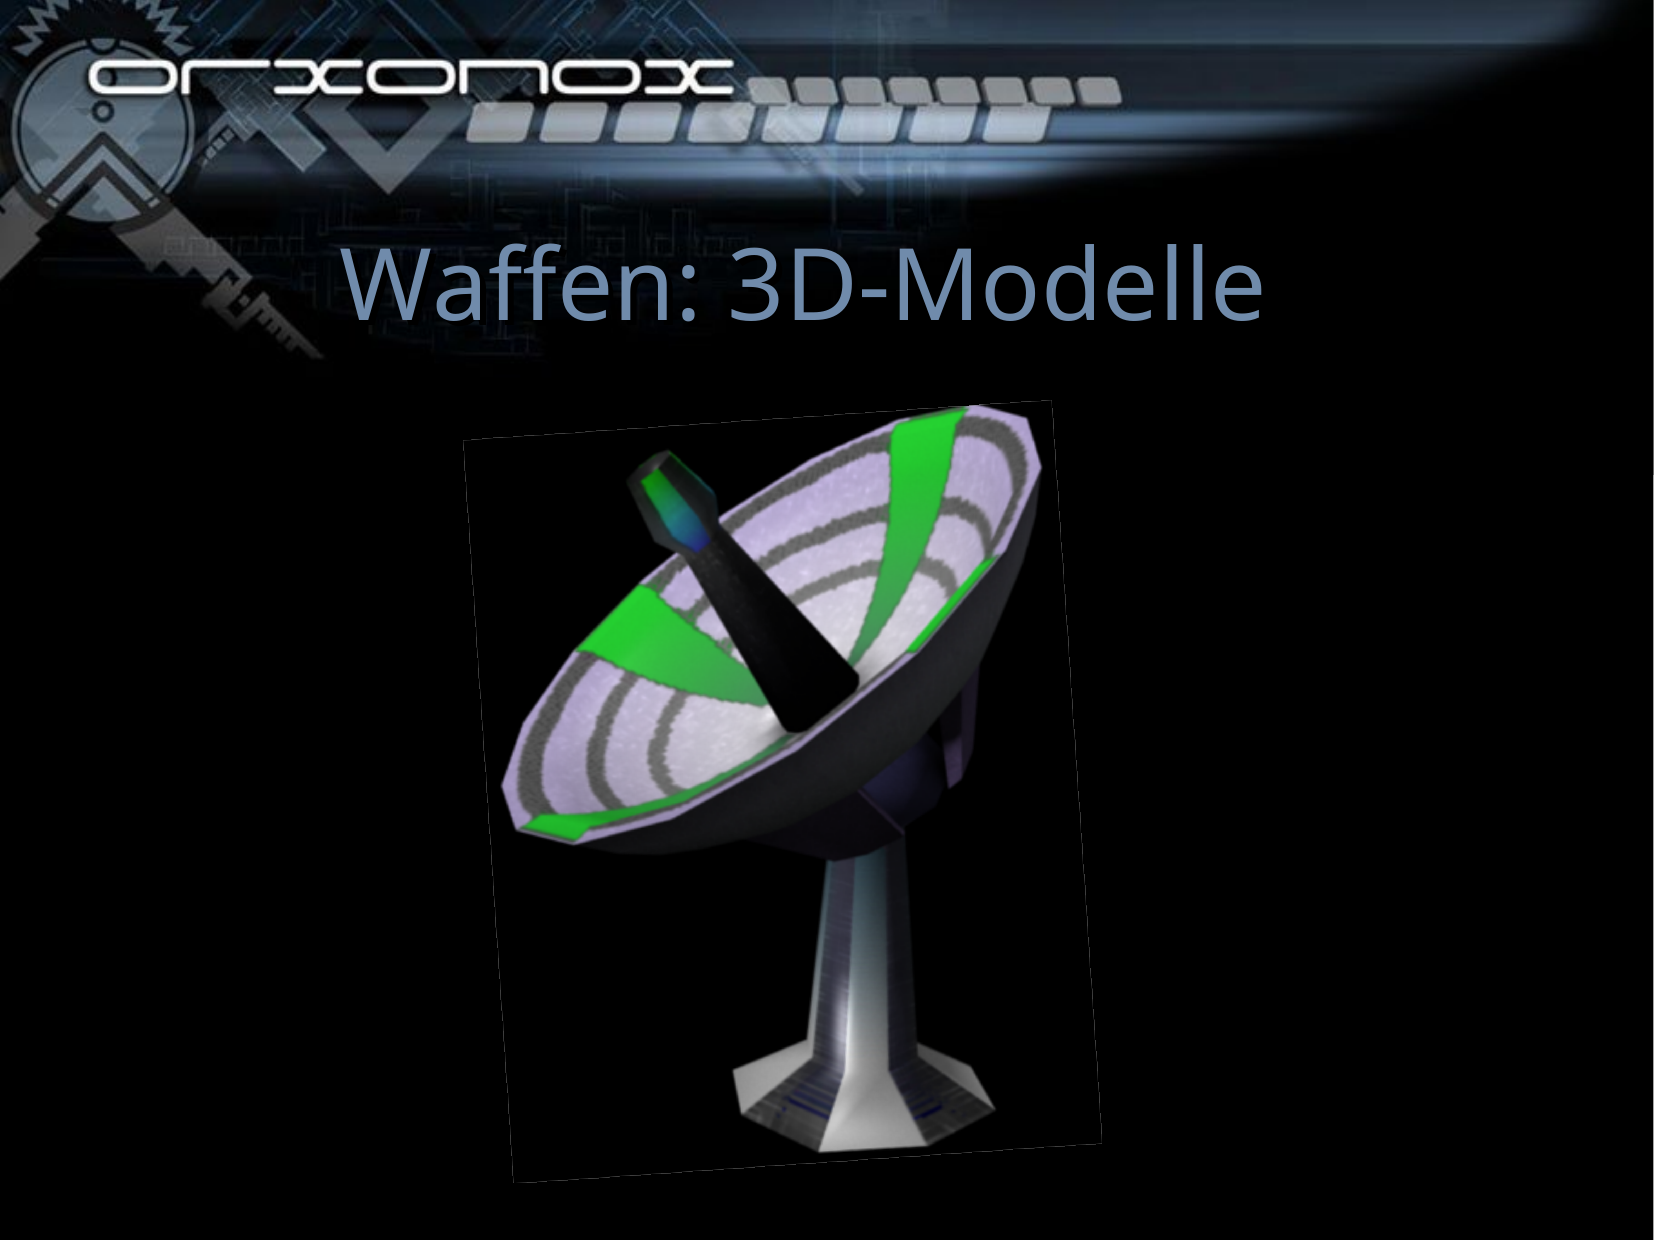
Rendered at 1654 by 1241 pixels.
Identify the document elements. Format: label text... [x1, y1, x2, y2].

text_box Waffen: 3D-Modelle [324, 205, 1366, 337]
picture [0, 0, 1654, 1183]
